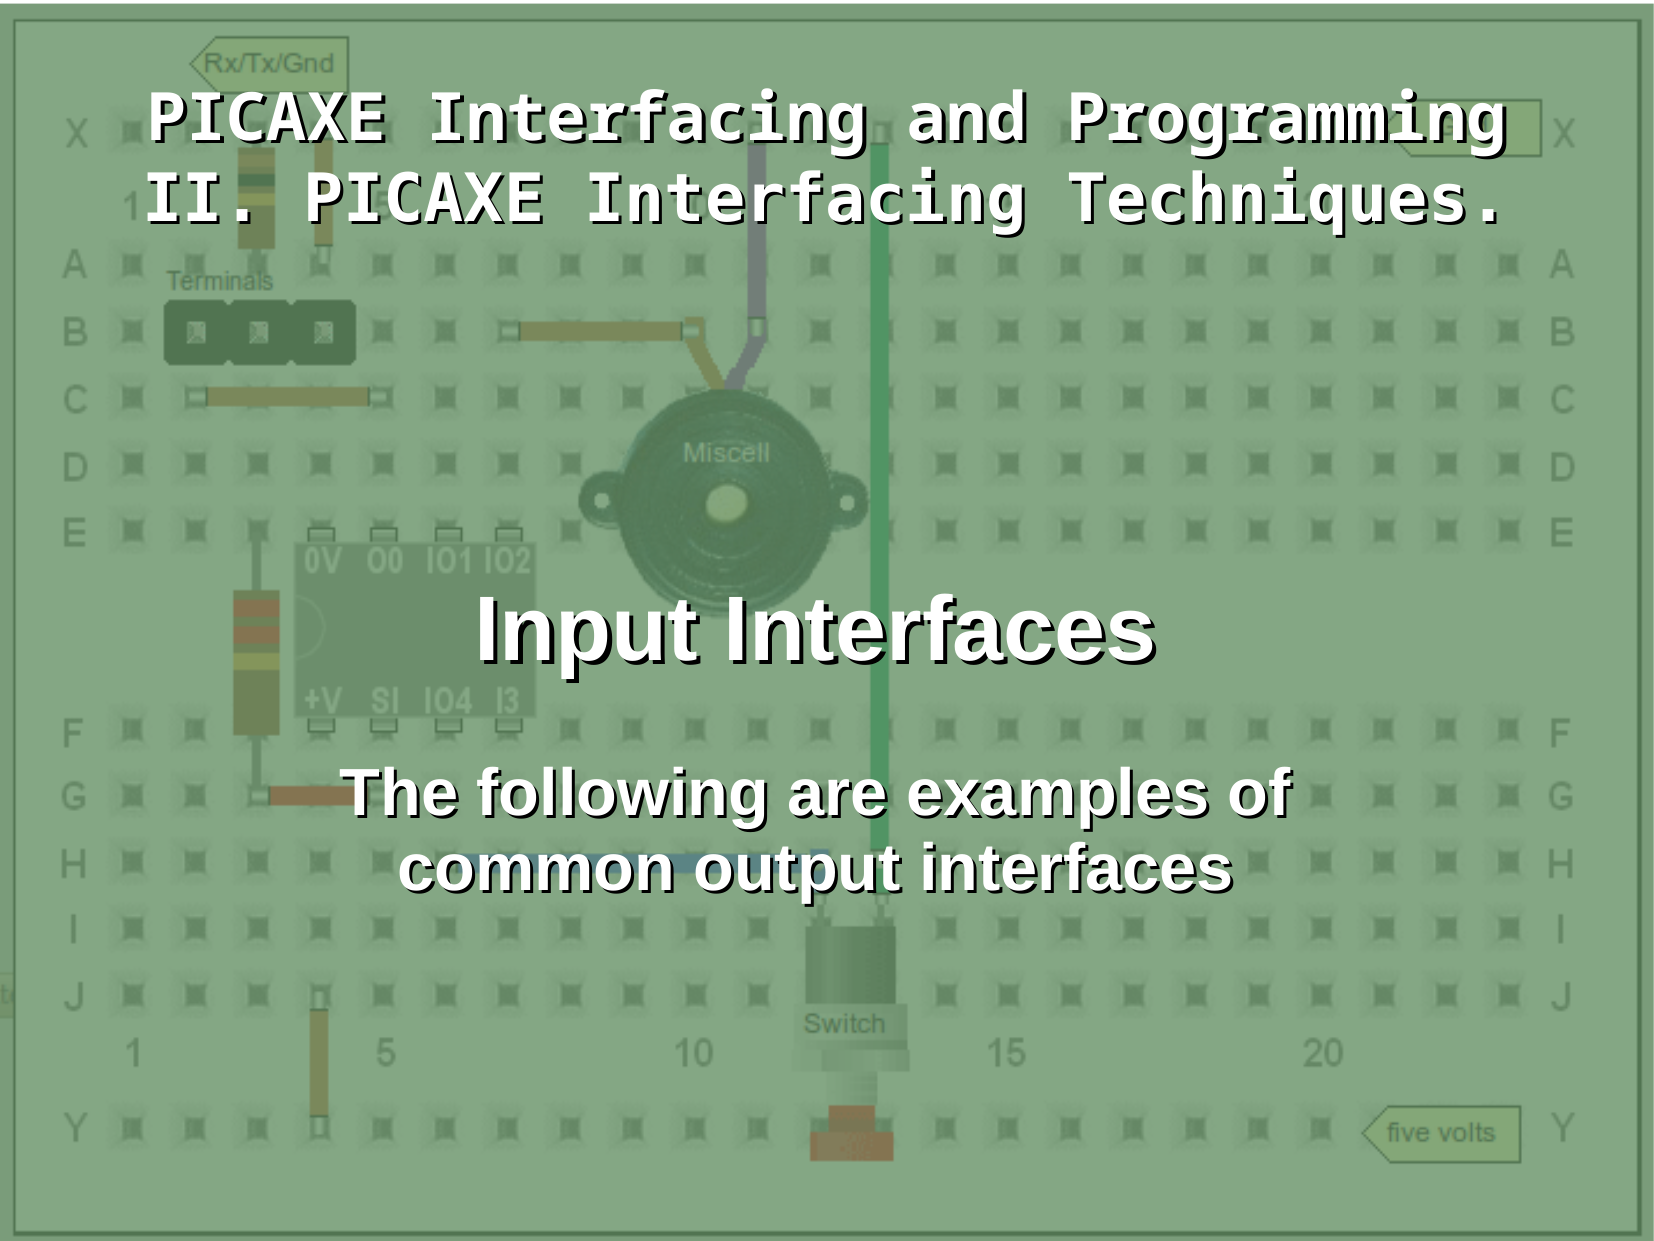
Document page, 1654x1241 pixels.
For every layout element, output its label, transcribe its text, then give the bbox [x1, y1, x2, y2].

text_box [71, 304, 1561, 1180]
picture [0, 3, 1654, 1241]
title PICAXE Interfacing and Programming II. PICAXE Interfacing Techniques. [82, 37, 1571, 269]
